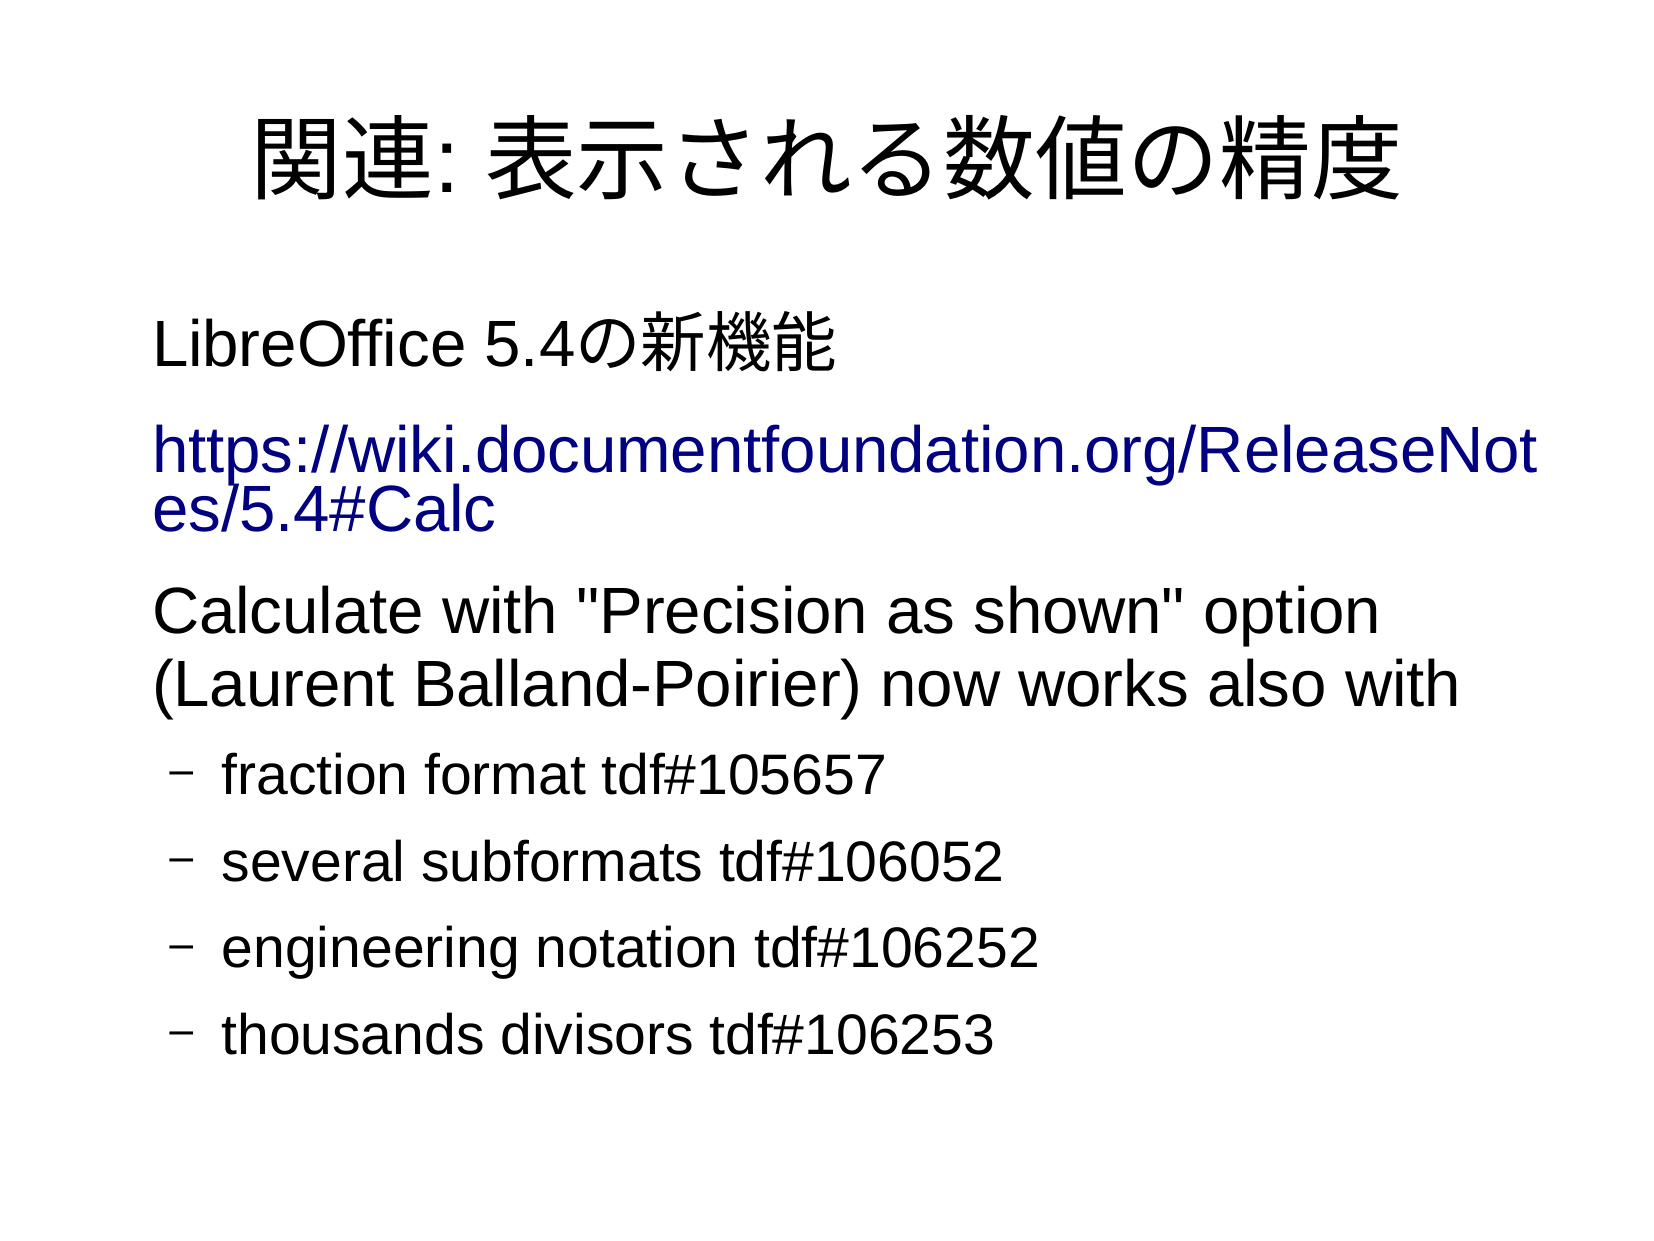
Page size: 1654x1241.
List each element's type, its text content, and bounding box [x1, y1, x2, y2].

list LibreOffice 5.4の新機能 https://wiki.documentfoundation.org/ReleaseNotes/5.4#Calc Calculate with "Precision as shown" option (Laurent Balland-Poirier) now works also with fraction format tdf#105657 several subformats tdf#106052 engineering notation tdf#106252 thousands divisors tdf#106253 [82, 290, 1571, 1010]
title 関連: 表示される数値の精度 [82, 49, 1571, 257]
